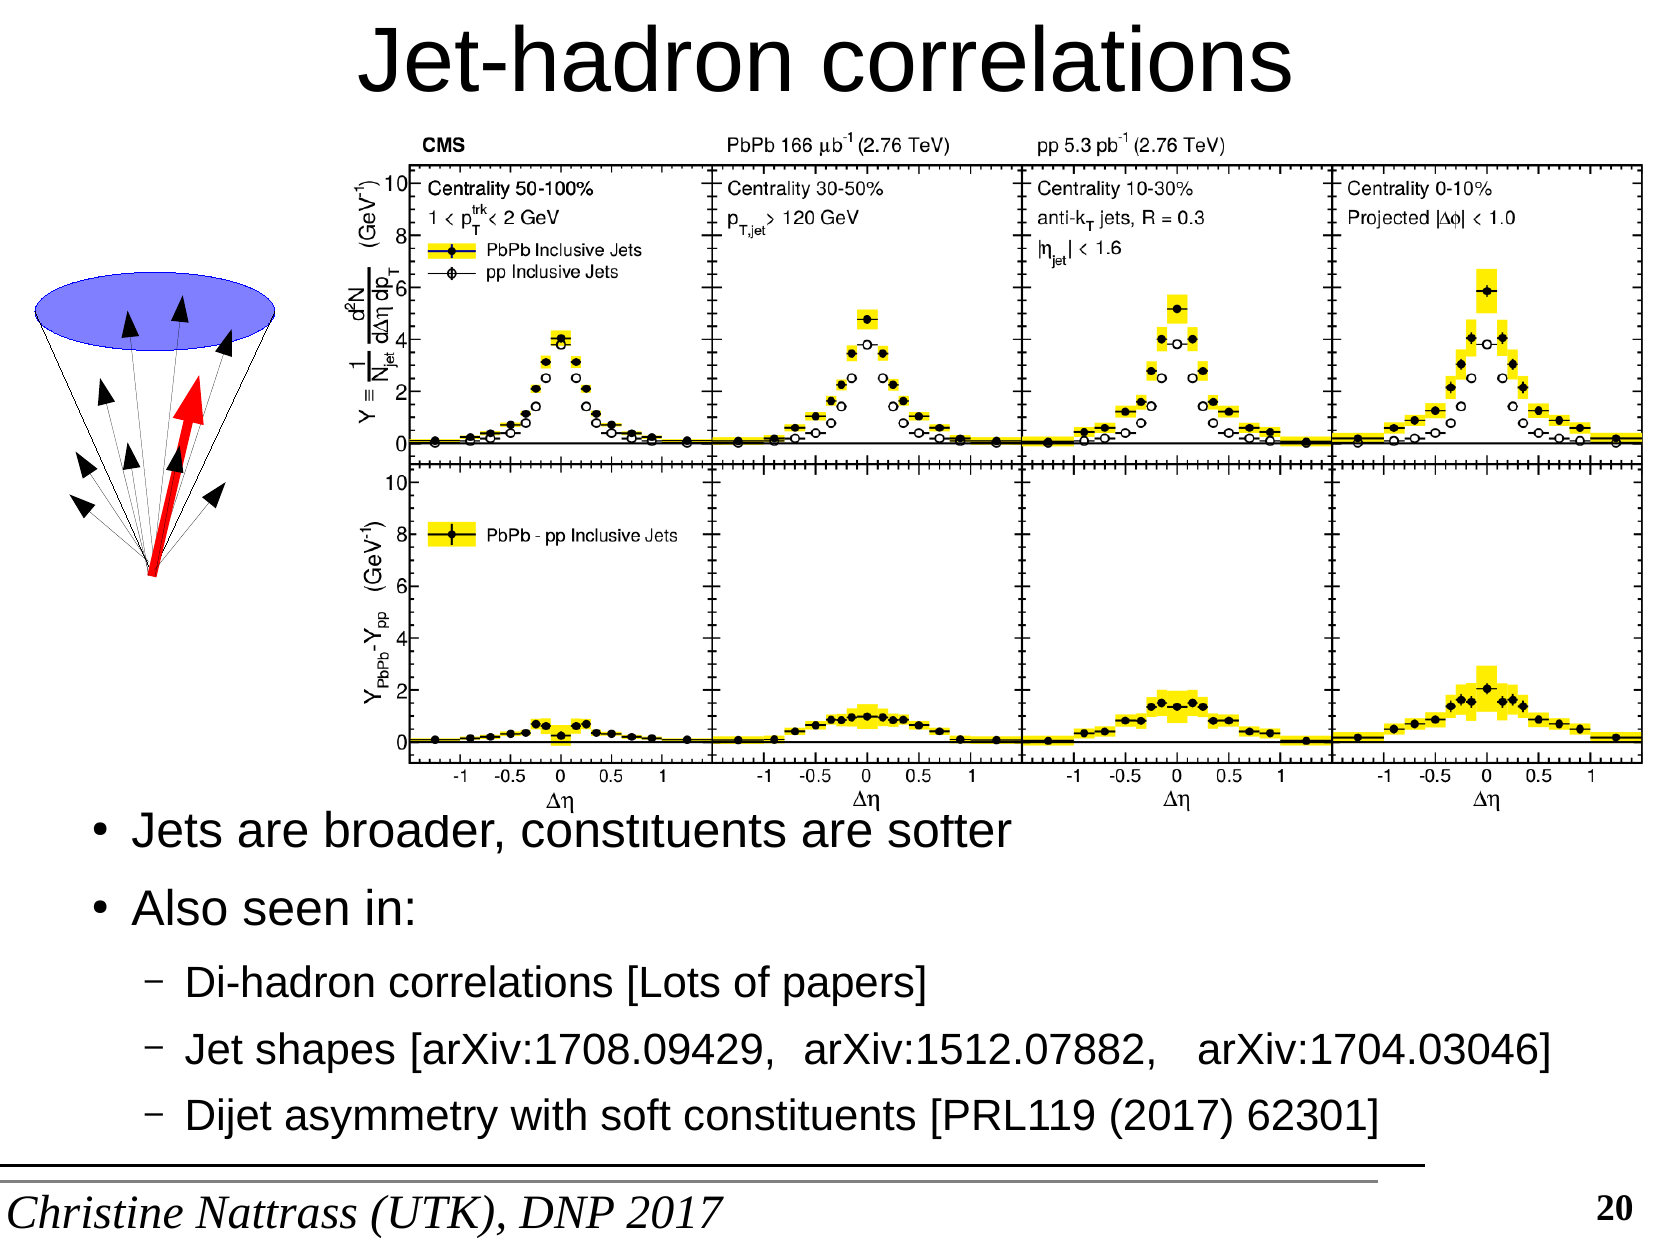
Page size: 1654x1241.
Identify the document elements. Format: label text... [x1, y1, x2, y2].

text_box [34, 272, 275, 351]
list Jets are broader, constituents are softer Also seen in: Di-hadron correlations [Lots of papers] Jet shapes [arXiv:1708.09429, arXiv:1512.07882, arXiv:1704.03046] Dijet asymmetry with soft constituents [PRL119 (2017) 62301] [78, 802, 1567, 1155]
title Jet-hadron correlations [82, 0, 1571, 123]
picture [343, 117, 1654, 815]
